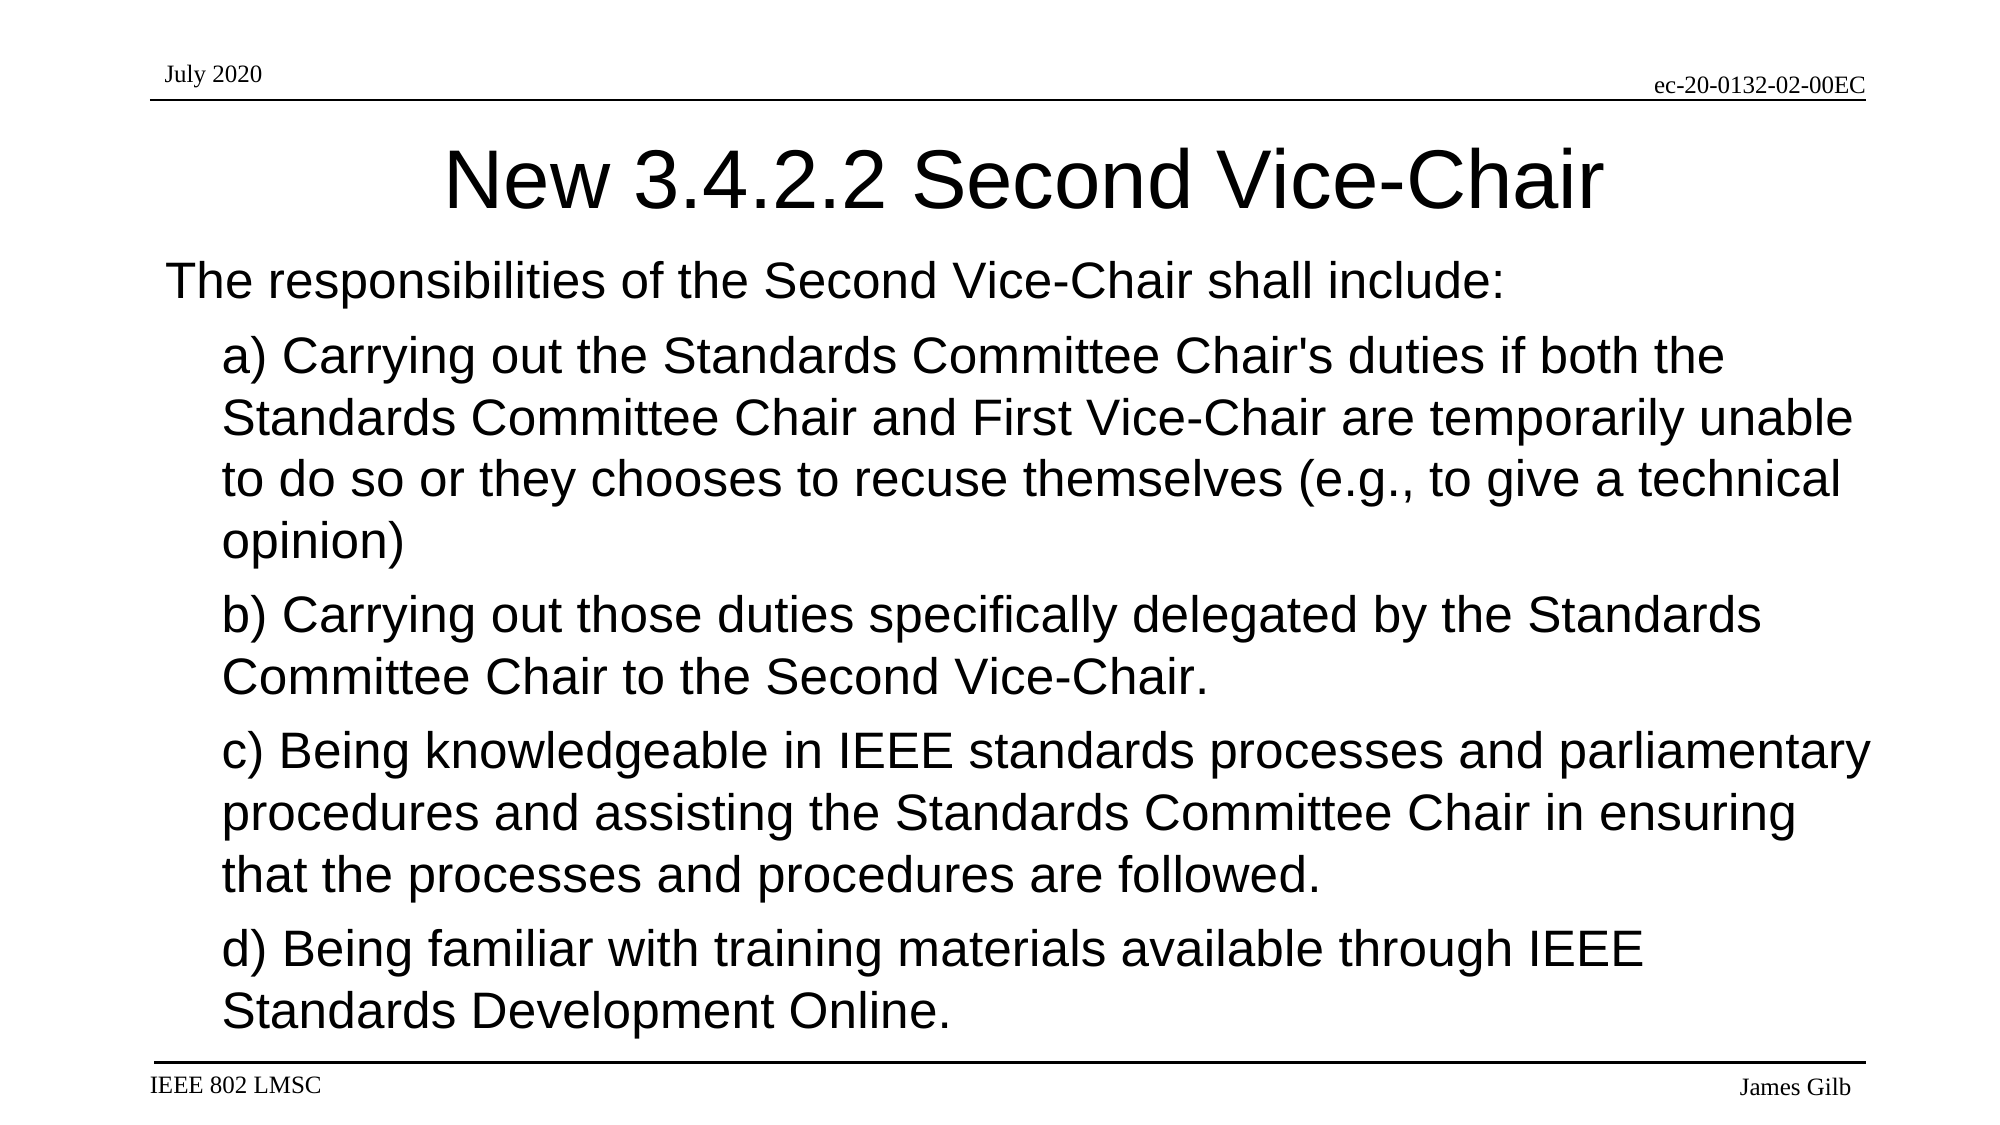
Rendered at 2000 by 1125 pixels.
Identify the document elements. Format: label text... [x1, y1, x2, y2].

title New 3.4.2.2 Second Vice-Chair [149, 112, 1900, 238]
list The responsibilities of the Second Vice-Chair shall include: a) Carrying out the Standards Committee Chair's duties if both the Standards Committee Chair and First Vice-Chair are temporarily unable to do so or they chooses to recuse themselves (e.g., to give a technical opinion) b) Carrying out those duties specifically delegated by the Standards Committee Chair to the Second Vice-Chair. c) Being knowledgeable in IEEE standards processes and parliamentary procedures and assisting the Standards Committee Chair in ensuring that the processes and procedures are followed. d) Being familiar with training materials available through IEEE Standards Development Online. [149, 239, 1900, 1051]
